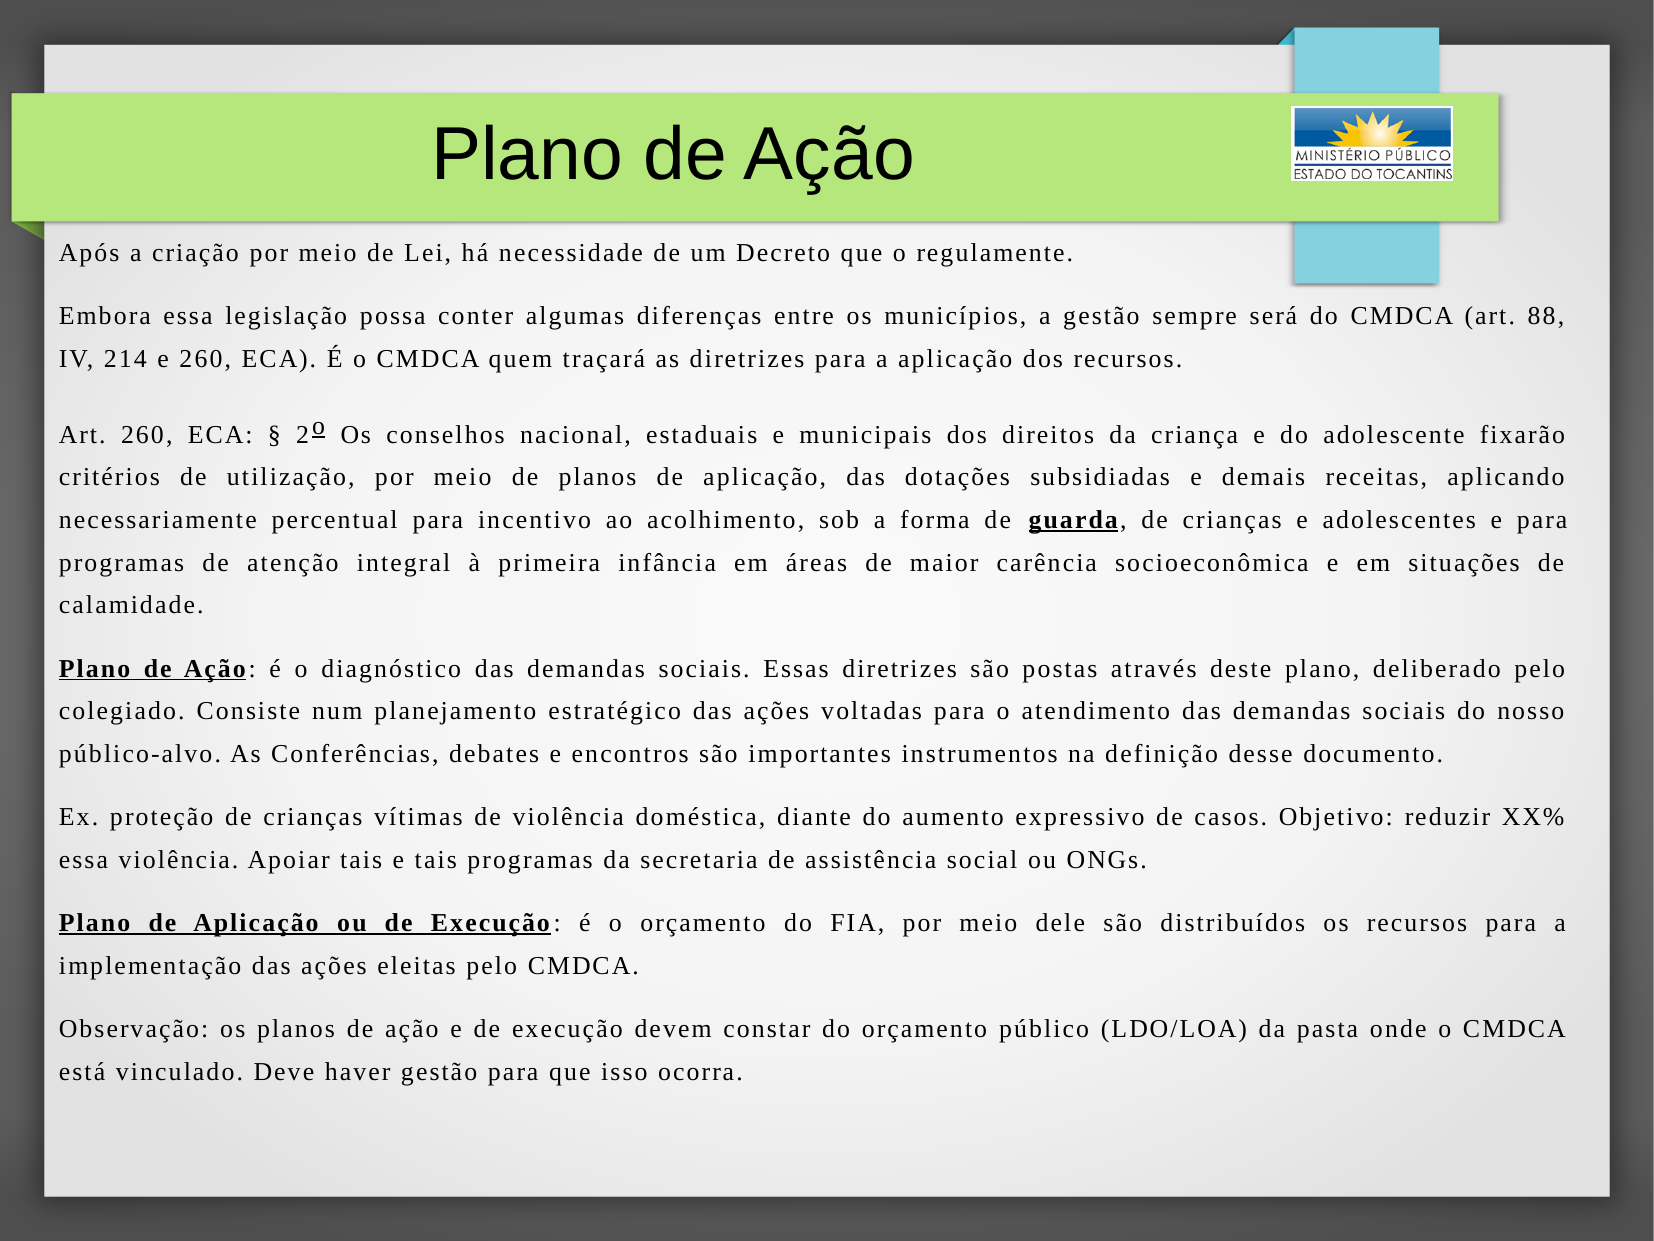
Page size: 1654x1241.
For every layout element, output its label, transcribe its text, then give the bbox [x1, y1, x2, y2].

list Após a criação por meio de Lei, há necessidade de um Decreto que o regulamente. Embora essa legislação possa conter algumas diferenças entre os municípios, a gestão sempre será do CMDCA (art. 88, IV, 214 e 260, ECA). É o CMDCA quem traçará as diretrizes para a aplicação dos recursos. Art. 260, ECA: § 2o Os conselhos nacional, estaduais e municipais dos direitos da criança e do adolescente fixarão critérios de utilização, por meio de planos de aplicação, das dotações subsidiadas e demais receitas, aplicando necessariamente percentual para incentivo ao acolhimento, sob a forma de guarda, de crianças e adolescentes e para programas de atenção integral à primeira infância em áreas de maior carência socioeconômica e em situações de calamidade. Plano de Ação: é o diagnóstico das demandas sociais. Essas diretrizes são postas através deste plano, deliberado pelo colegiado. Consiste num planejamento estratégico das ações voltadas para o atendimento das demandas sociais do nosso público-alvo. As Conferências, debates e encontros são importantes instrumentos na definição desse documento. Ex. proteção de crianças vítimas de violência doméstica, diante do aumento expressivo de casos. Objetivo: reduzir XX% essa violência. Apoiar tais e tais programas da secretaria de assistência social ou ONGs. Plano de Aplicação ou de Execução: é o orçamento do FIA, por meio dele são distribuídos os recursos para a implementação das ações eleitas pelo CMDCA. Observação: os planos de ação e de execução devem constar do orçamento público (LDO/LOA) da pasta onde o CMDCA está vinculado. Deve haver gestão para que isso ocorra. [59, 224, 1571, 1099]
title Plano de Ação [82, 94, 1264, 213]
picture [0, 0, 1654, 1241]
